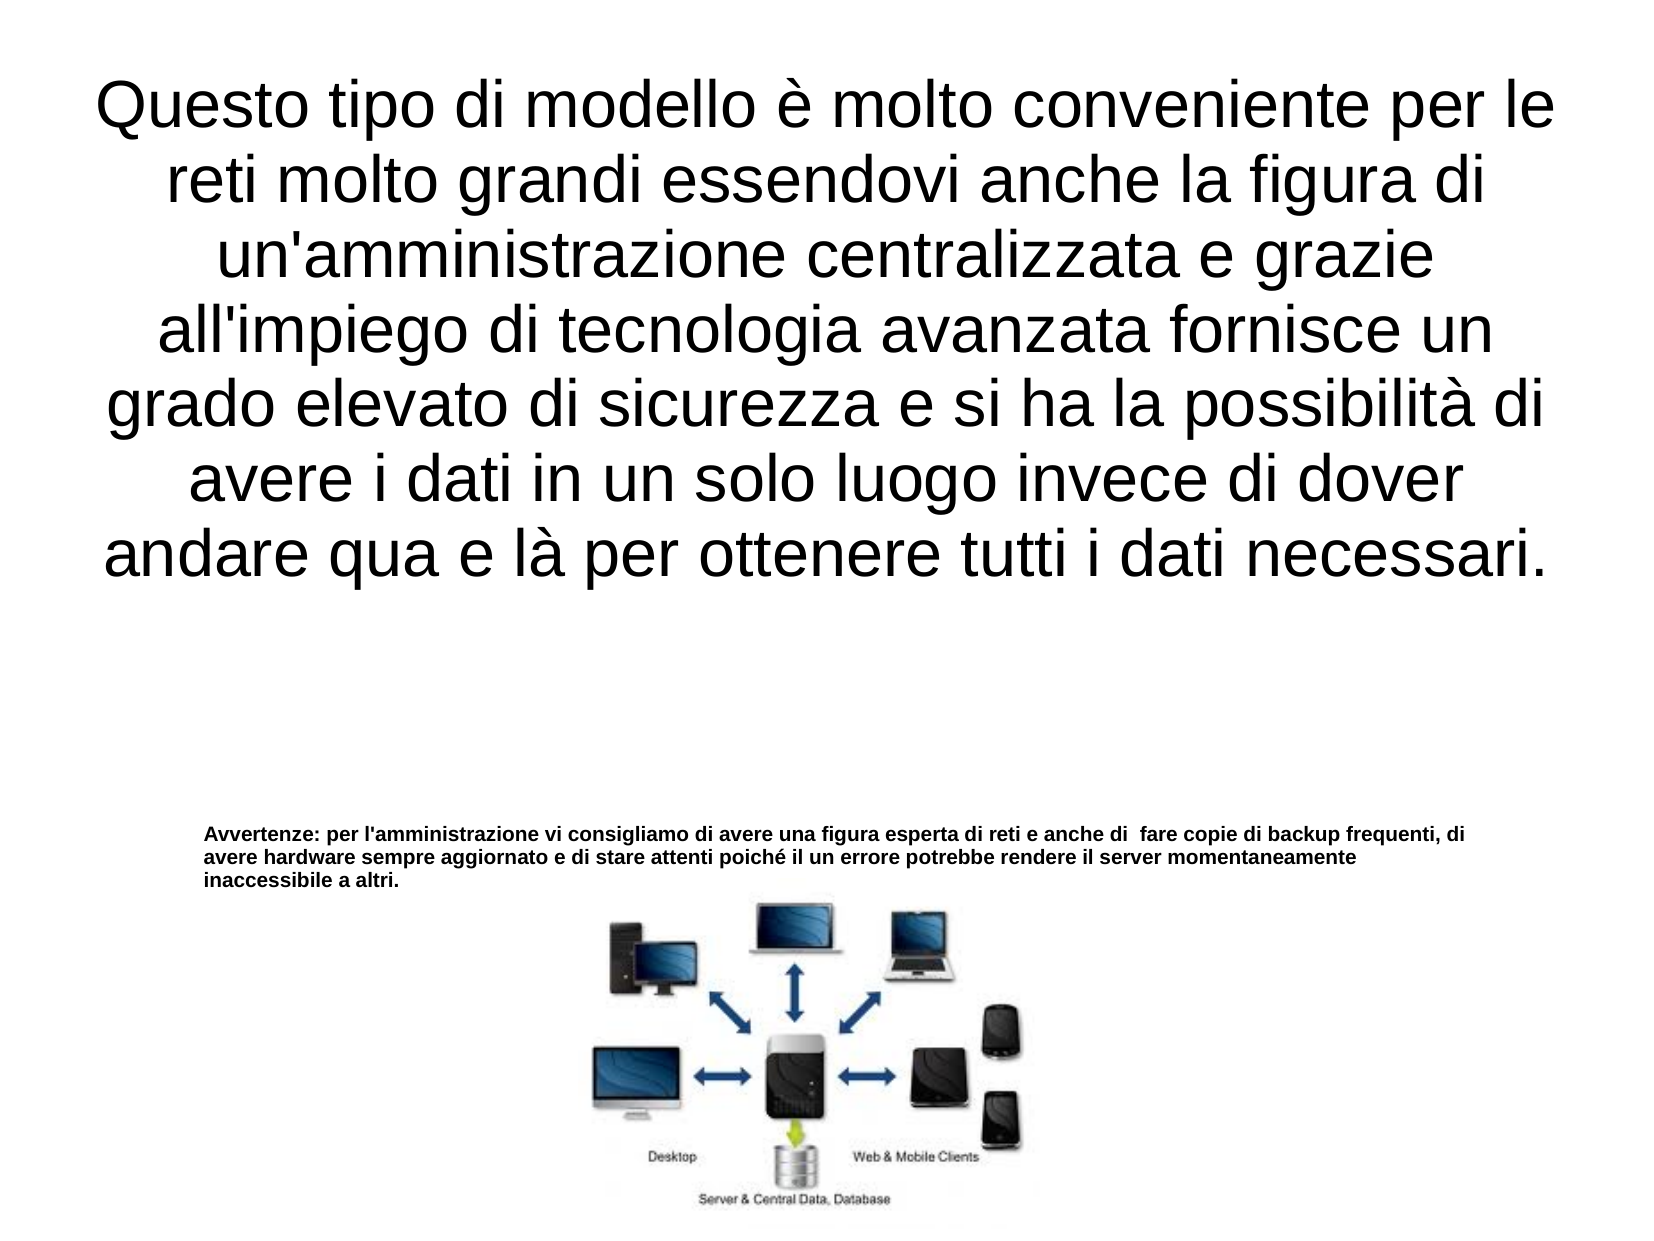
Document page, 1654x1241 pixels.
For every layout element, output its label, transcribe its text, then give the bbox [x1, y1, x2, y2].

subtitle Questo tipo di modello è molto conveniente per le reti molto grandi essendovi anche la figura di un'amministrazione centralizzata e grazie all'impiego di tecnologia avanzata fornisce un grado elevato di sicurezza e si ha la possibilità di avere i dati in un solo luogo invece di dover andare qua e là per ottenere tutti i dati necessari. [82, 67, 1571, 591]
text_box Avvertenze: per l'amministrazione vi consigliamo di avere una figura esperta di reti e anche di fare copie di backup frequenti, di avere hardware sempre aggiornato e di stare attenti poiché il un errore potrebbe rendere il server momentaneamente inaccessibile a altri. [188, 814, 1489, 902]
picture [578, 878, 1040, 1229]
